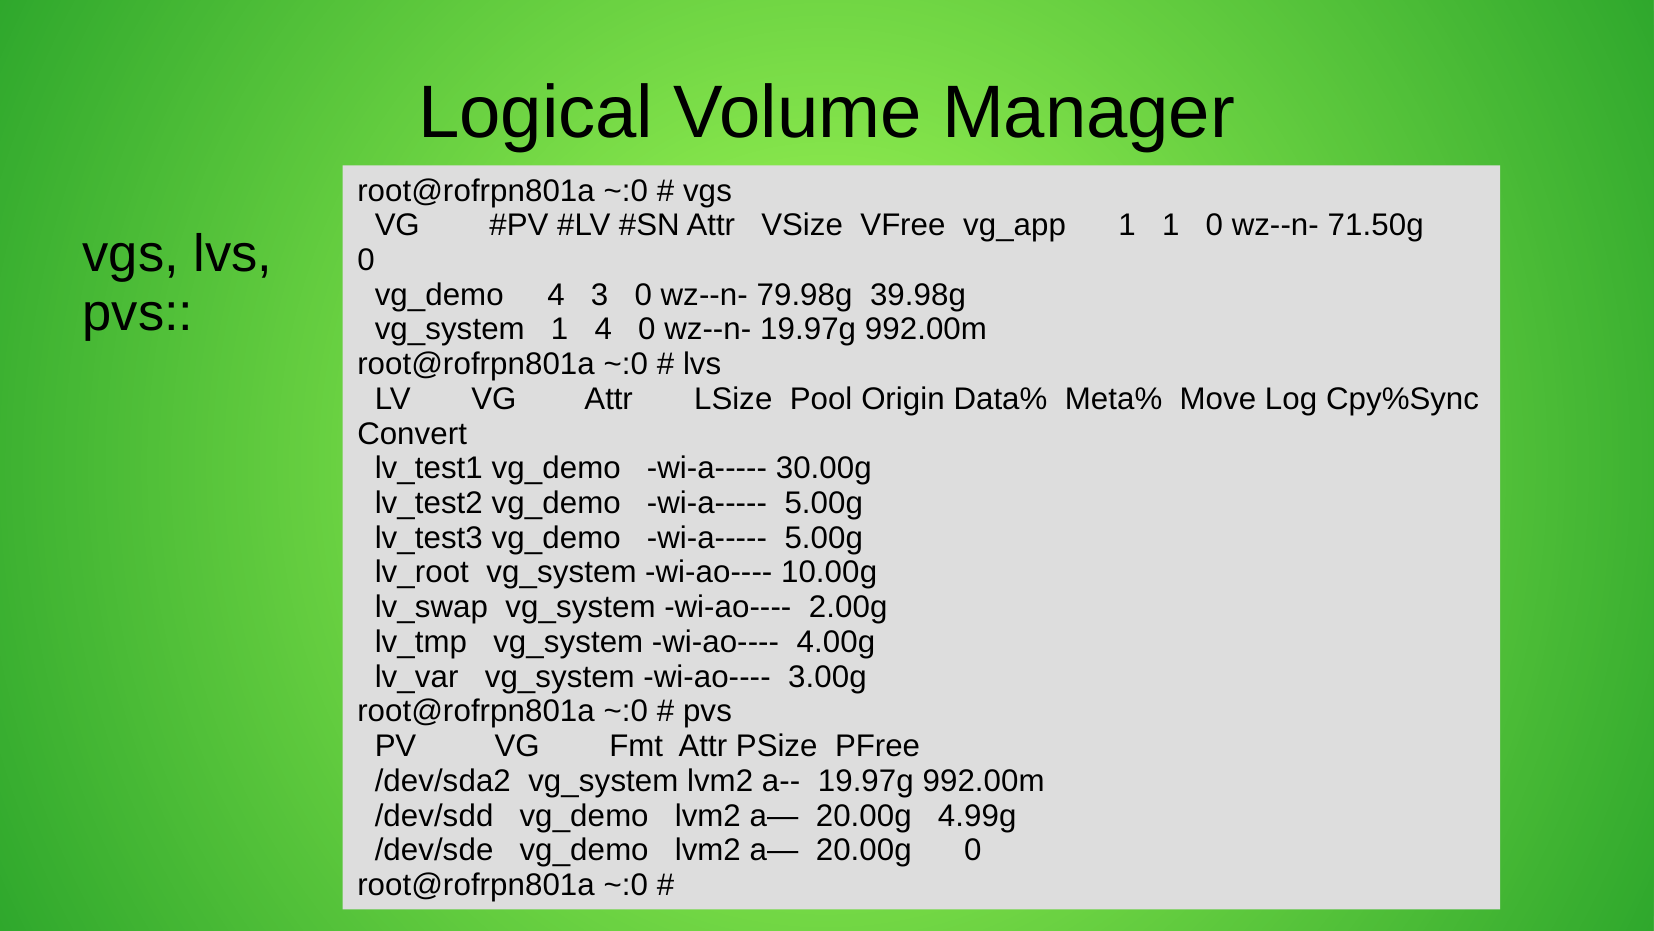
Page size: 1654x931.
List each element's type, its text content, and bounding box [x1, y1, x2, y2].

title Logical Volume Manager [82, 35, 1571, 189]
list vgs, lvs, pvs:: [82, 224, 342, 343]
text_box root@rofrpn801a ~:0 # vgs VG #PV #LV #SN Attr VSize VFree vg_app 1 1 0 wz--n- 71.50g 0 vg_demo 4 3 0 wz--n- 79.98g 39.98g vg_system 1 4 0 wz--n- 19.97g 992.00m root@rofrpn801a ~:0 # lvs LV VG Attr LSize Pool Origin Data% Meta% Move Log Cpy%Sync Convert lv_test1 vg_demo -wi-a----- 30.00g lv_test2 vg_demo -wi-a----- 5.00g lv_test3 vg_demo -wi-a----- 5.00g lv_root vg_system -wi-ao---- 10.00g lv_swap vg_system -wi-ao---- 2.00g lv_tmp vg_system -wi-ao---- 4.00g lv_var vg_system -wi-ao---- 3.00g root@rofrpn801a ~:0 # pvs PV VG Fmt Attr PSize PFree /dev/sda2 vg_system lvm2 a-- 19.97g 992.00m /dev/sdd vg_demo lvm2 a— 20.00g 4.99g /dev/sde vg_demo lvm2 a— 20.00g 0 root@rofrpn801a ~:0 # [342, 165, 1501, 910]
